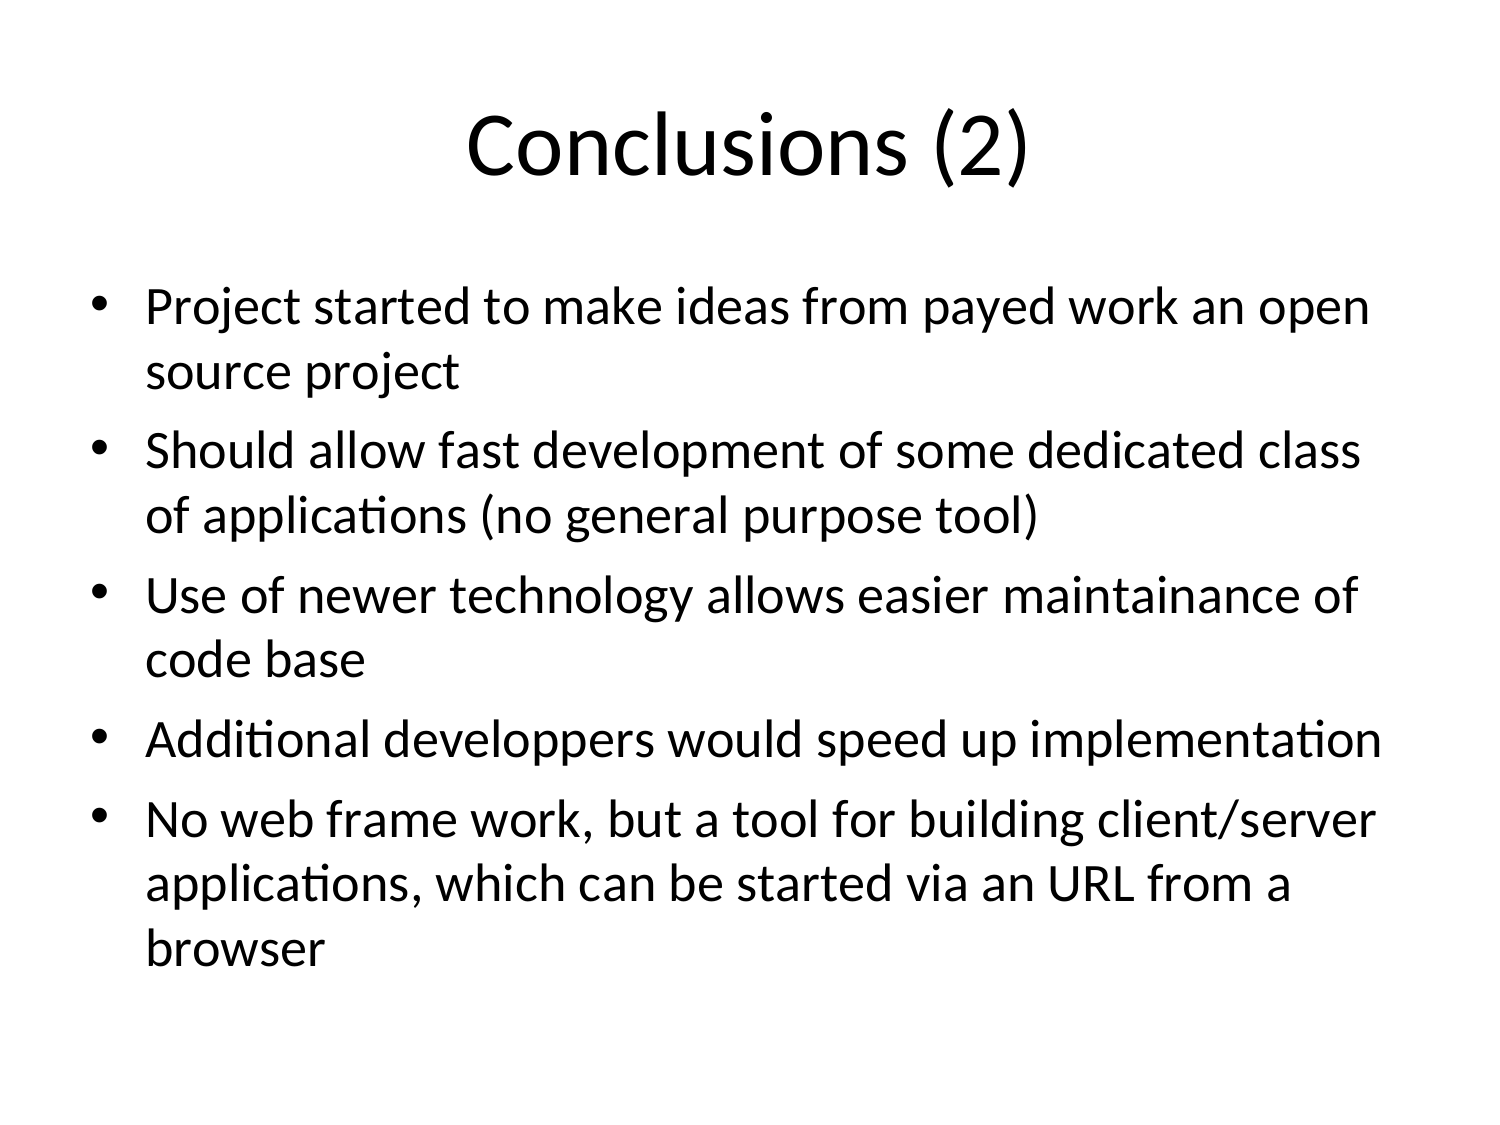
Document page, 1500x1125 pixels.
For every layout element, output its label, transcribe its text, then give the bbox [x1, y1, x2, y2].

text_box Conclusions (2) [75, 45, 1426, 233]
text_box Project started to make ideas from payed work an open source project Should allow fast development of some dedicated class of applications (no general purpose tool) Use of newer technology allows easier maintainance of code base Additional developpers would speed up implementation No web frame work, but a tool for building client/server applications, which can be started via an URL from a browser [75, 262, 1426, 1005]
